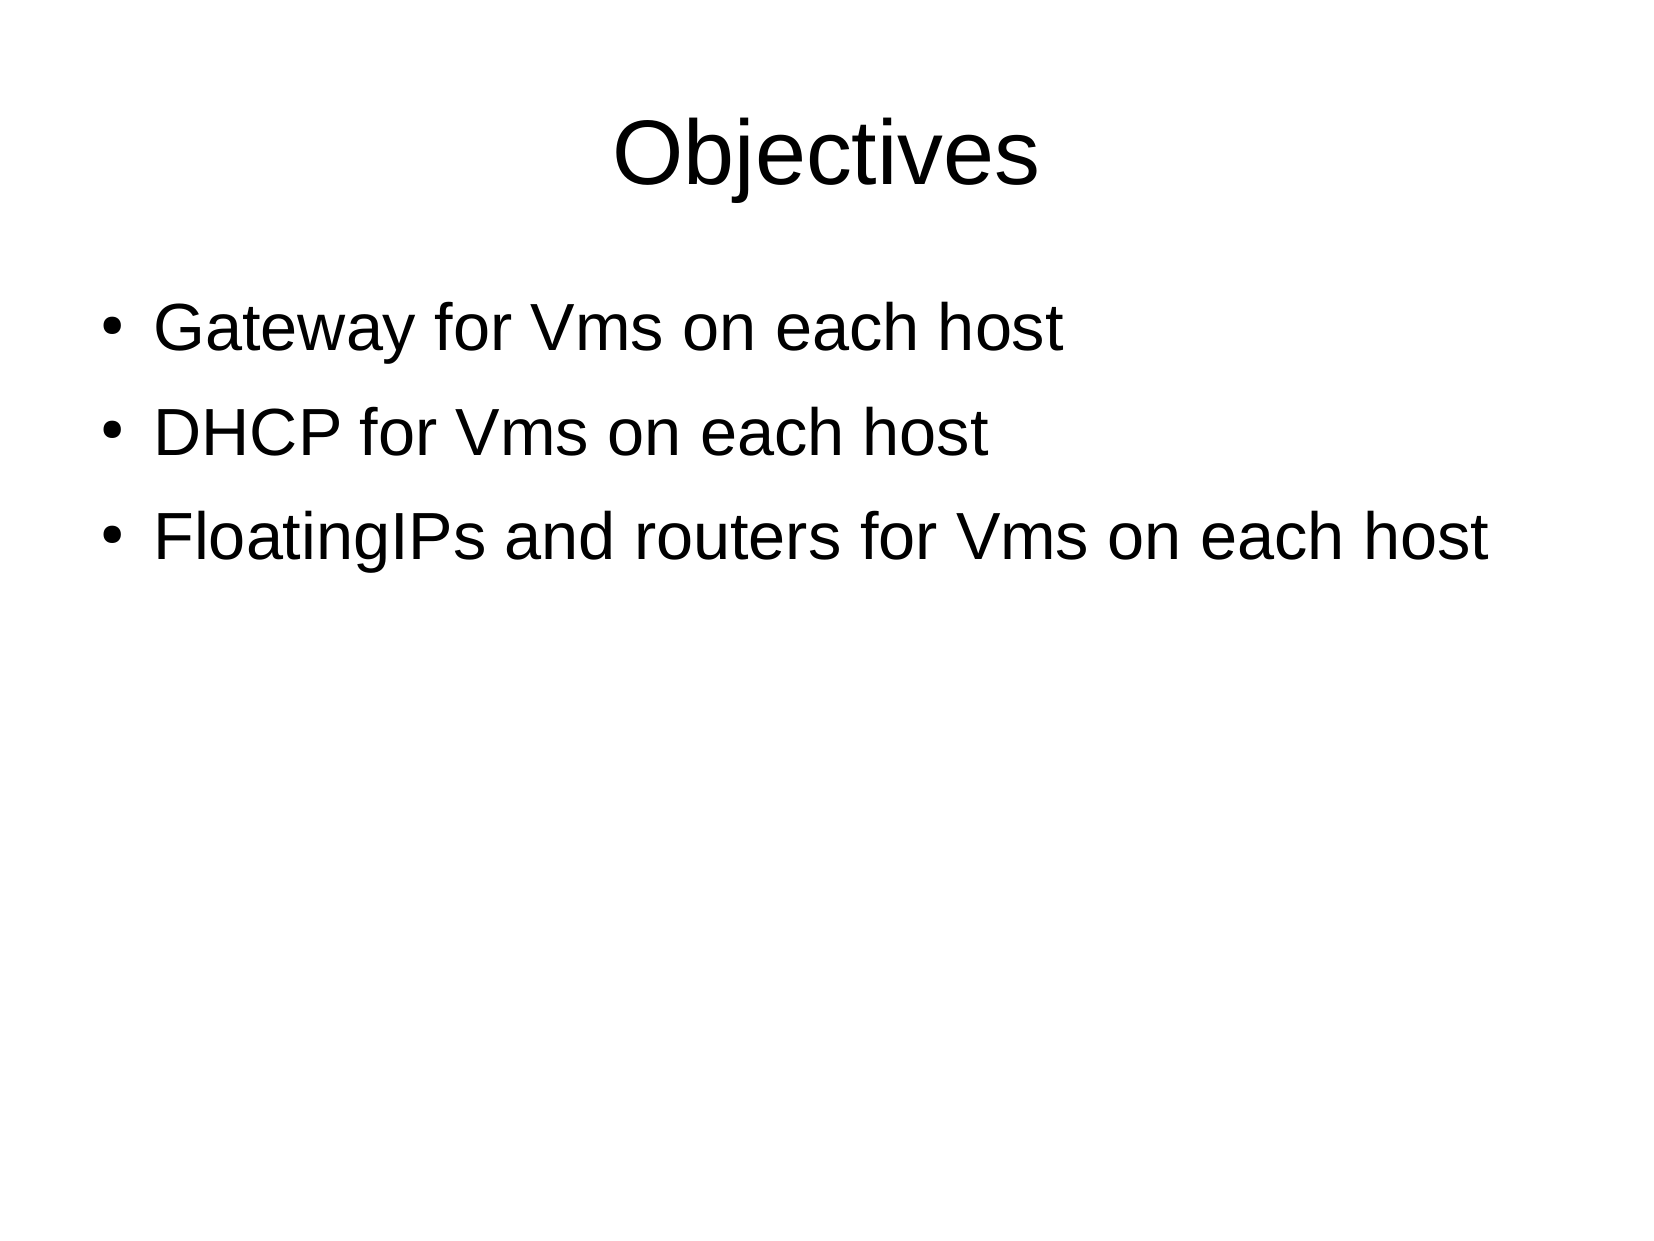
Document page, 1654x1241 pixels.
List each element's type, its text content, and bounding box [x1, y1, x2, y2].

list Gateway for Vms on each host DHCP for Vms on each host FloatingIPs and routers for Vms on each host [82, 290, 1538, 1010]
title Objectives [82, 49, 1571, 257]
